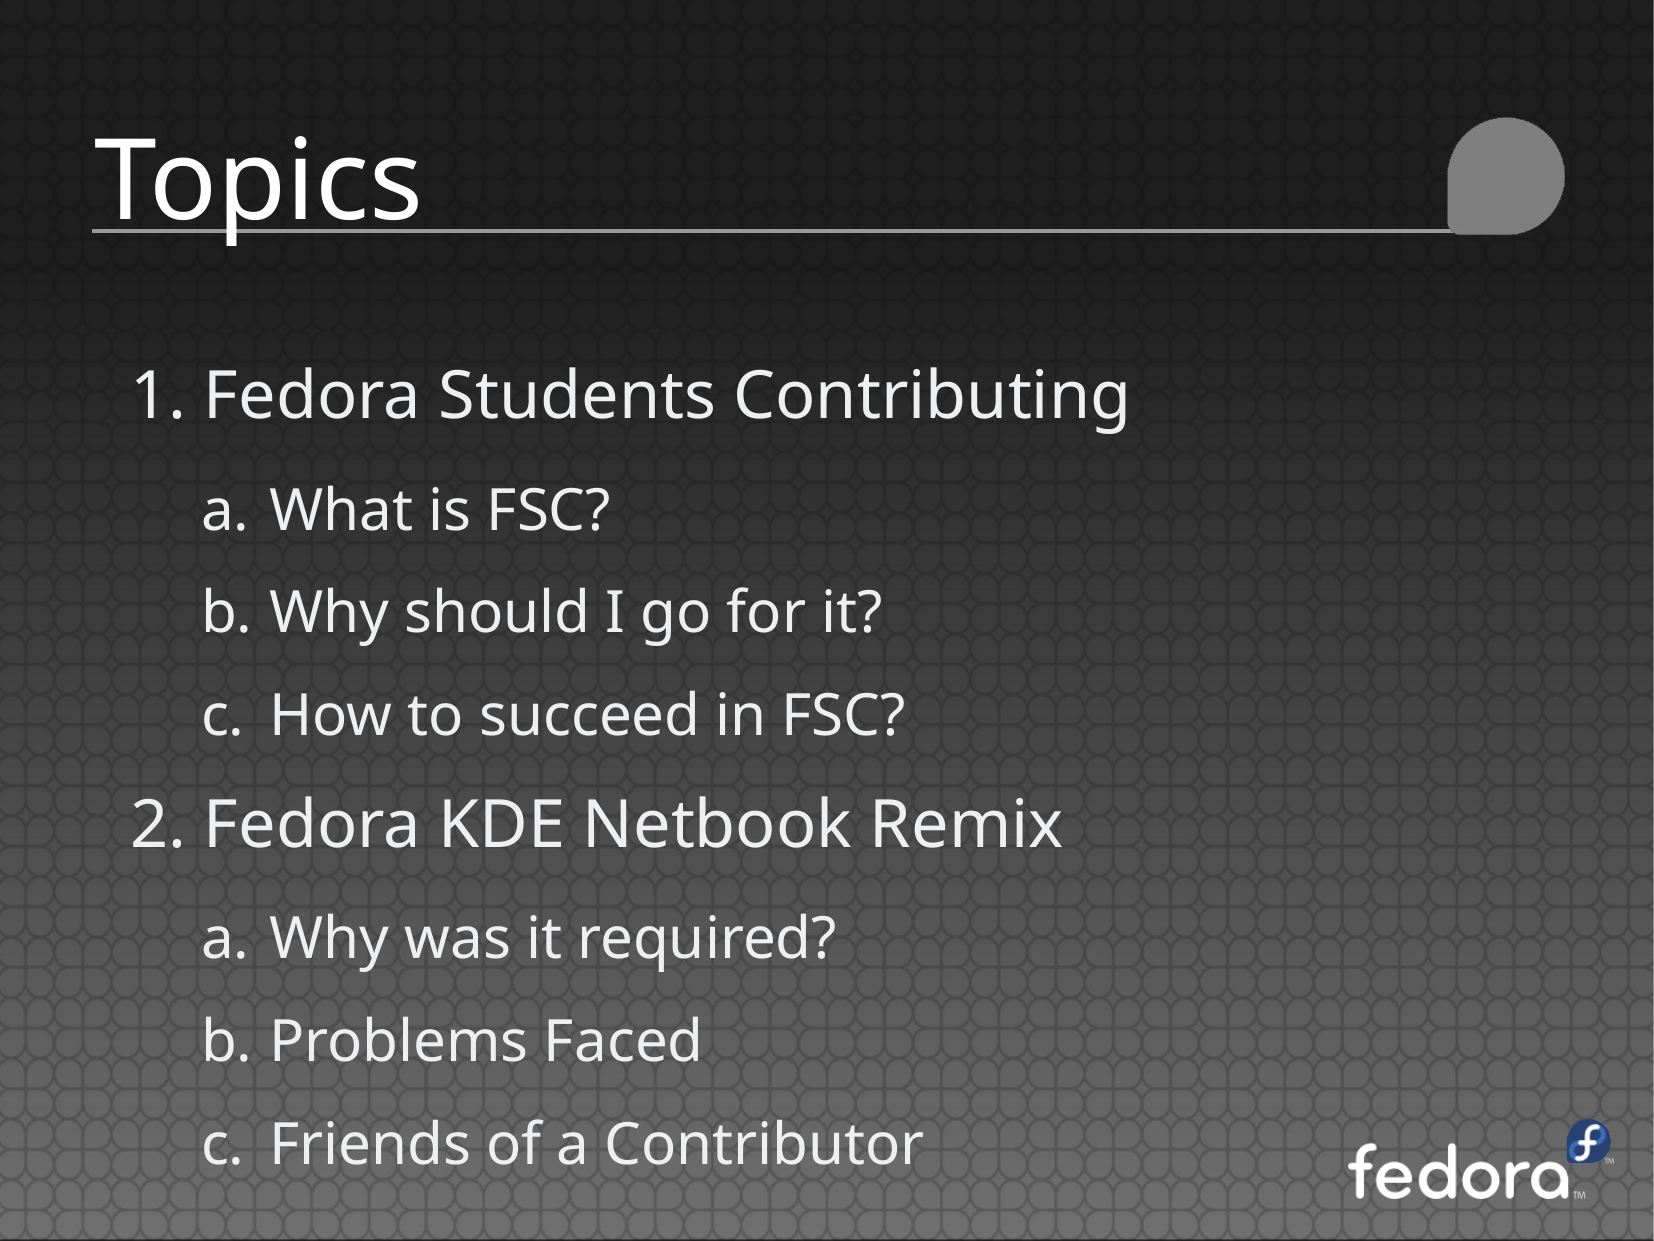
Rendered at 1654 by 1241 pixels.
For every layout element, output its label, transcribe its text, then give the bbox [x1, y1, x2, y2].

title Topics [94, 100, 1426, 251]
picture [0, 0, 1654, 1241]
list Fedora Students Contributing What is FSC? Why should I go for it? How to succeed in FSC? Fedora KDE Netbook Remix Why was it required? Problems Faced Friends of a Contributor [112, 227, 1501, 1163]
